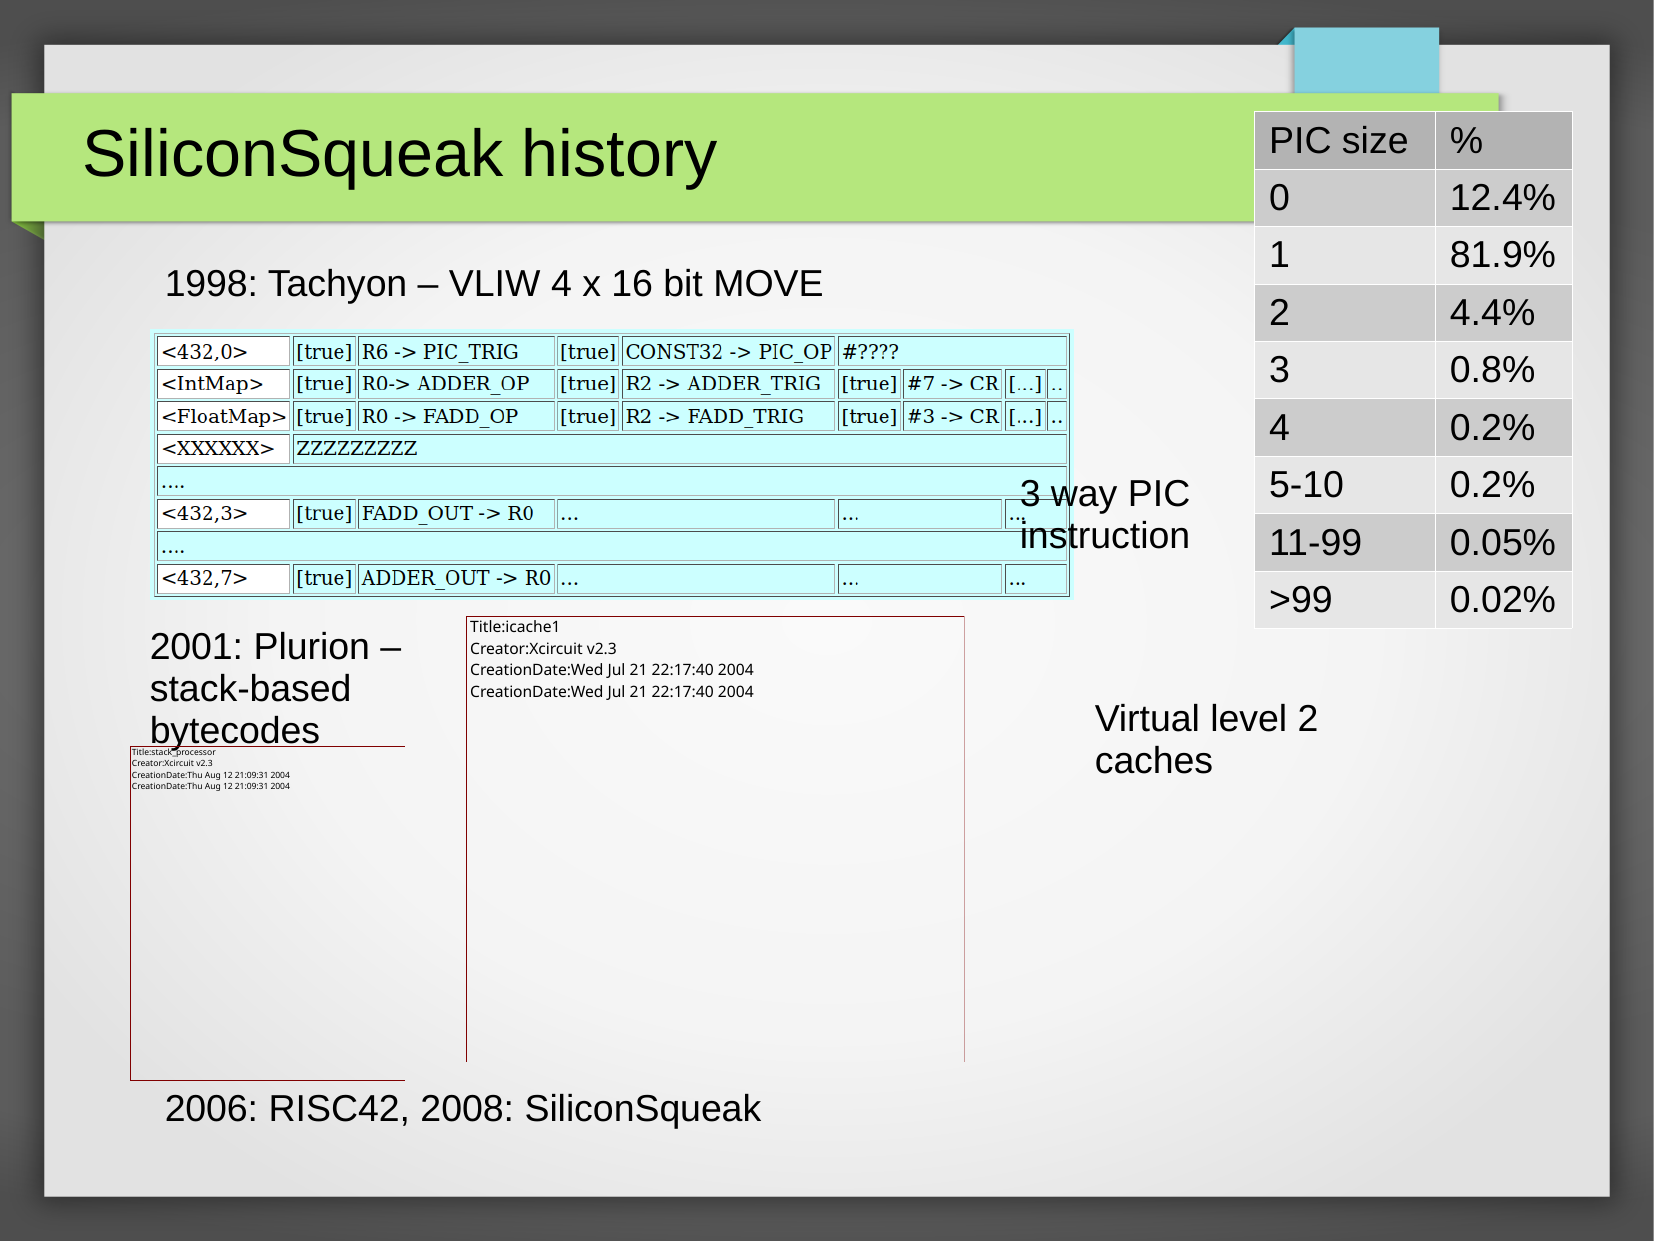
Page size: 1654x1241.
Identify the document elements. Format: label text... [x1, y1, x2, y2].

text_box Virtual level 2 caches [1080, 690, 1441, 789]
text_box 2001: Plurion – stack-based bytecodes [135, 618, 436, 759]
table_cell 5-10 [1255, 457, 1435, 513]
table_cell 12.4% [1436, 170, 1572, 226]
table_header % [1436, 112, 1572, 169]
table_cell 4.4% [1436, 285, 1572, 341]
text_box 1998: Tachyon – VLIW 4 x 16 bit MOVE [150, 255, 1216, 312]
picture [0, 0, 1654, 1241]
table_cell 0.8% [1436, 342, 1572, 398]
table_cell 0.02% [1436, 572, 1572, 628]
table_cell 0.2% [1436, 457, 1572, 513]
table_cell 0 [1255, 170, 1435, 226]
table_cell 3 [1255, 342, 1435, 398]
table_cell 0.05% [1436, 514, 1572, 571]
table_cell >99 [1255, 572, 1435, 628]
table_header PIC size [1255, 112, 1435, 169]
table_cell 81.9% [1436, 227, 1572, 284]
table_cell 4 [1255, 399, 1435, 456]
table_cell 11-99 [1255, 514, 1435, 571]
table_cell 1 [1255, 227, 1435, 284]
title SiliconSqueak history [82, 94, 1264, 213]
table_cell 0.2% [1436, 399, 1572, 456]
table_cell 2 [1255, 285, 1435, 341]
text_box 2006: RISC42, 2008: SiliconSqueak [150, 1080, 796, 1141]
text_box 3 way PIC instruction [1005, 465, 1216, 571]
